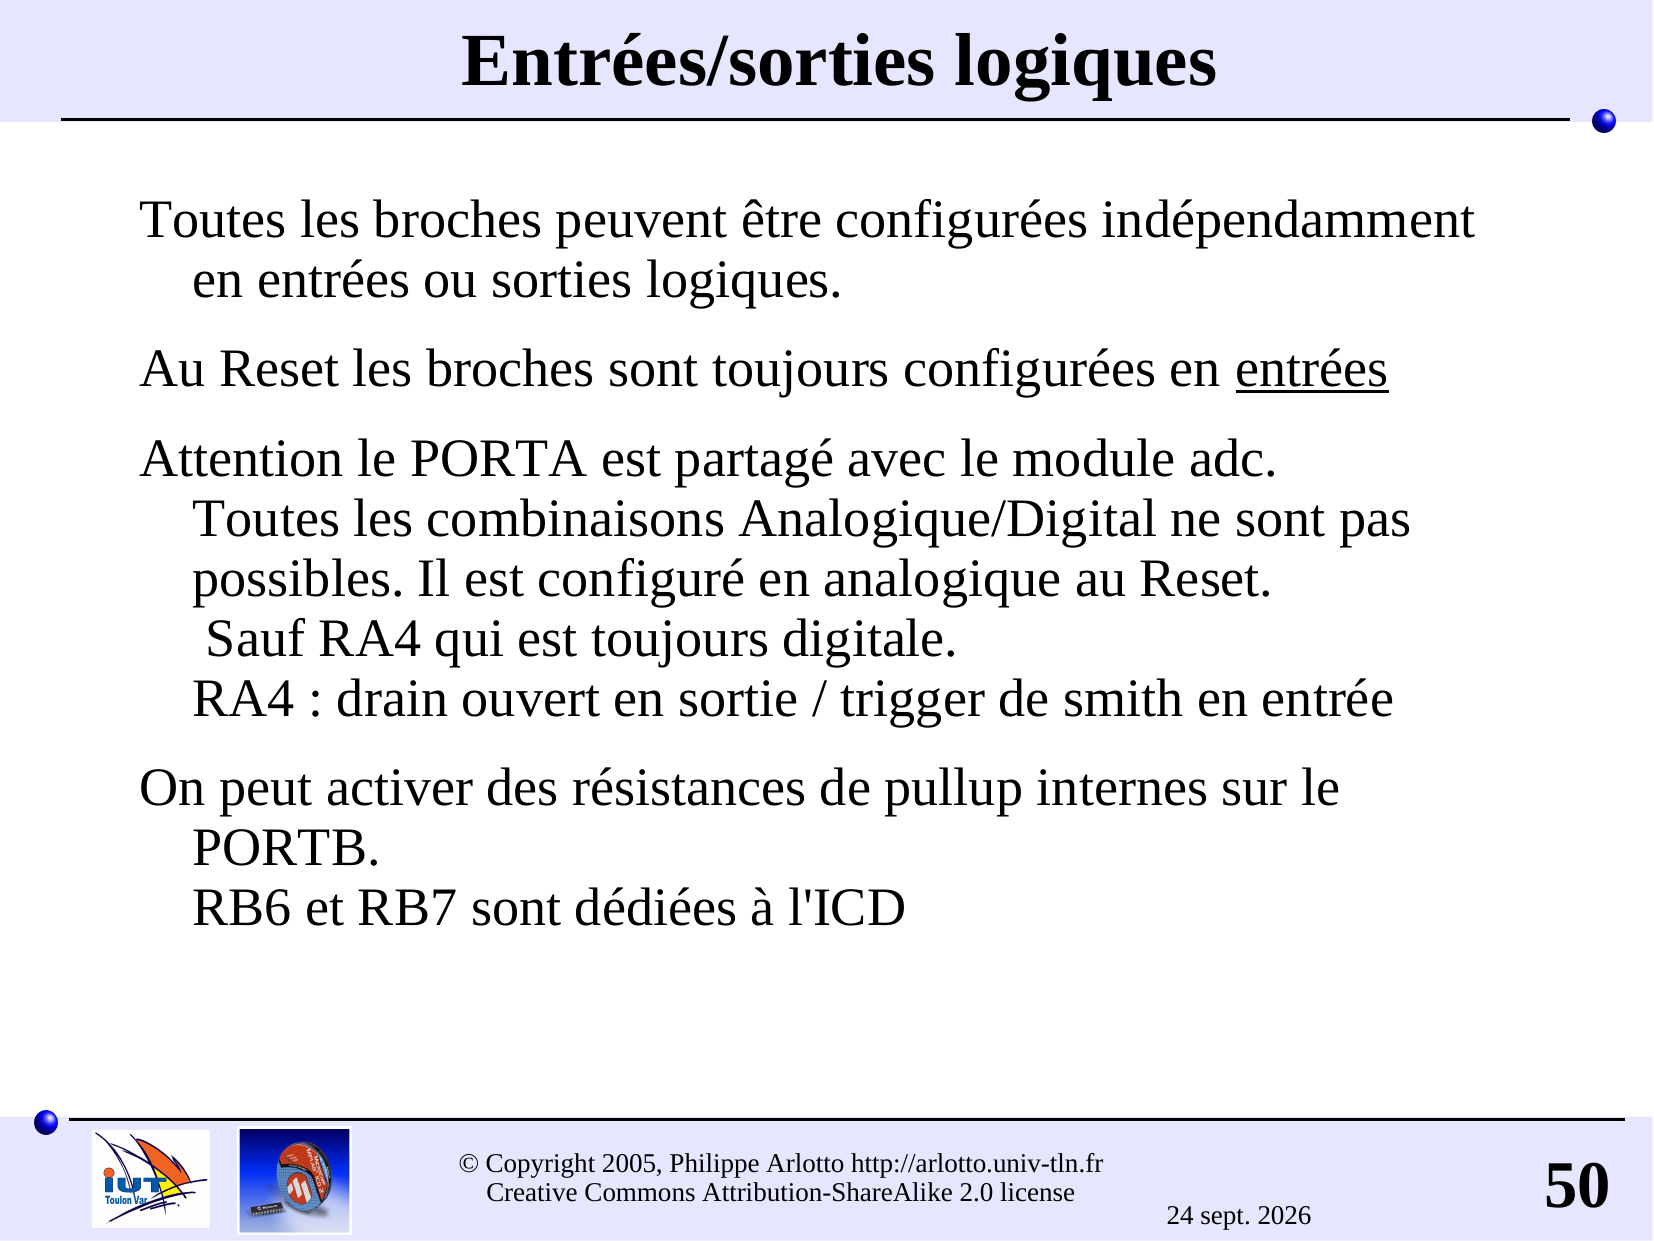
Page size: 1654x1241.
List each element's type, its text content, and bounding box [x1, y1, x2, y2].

picture [237, 1126, 352, 1235]
list Toutes les broches peuvent être configurées indépendamment en entrées ou sorties logiques. Au Reset les broches sont toujours configurées en entrées Attention le PORTA est partagé avec le module adc. Toutes les combinaisons Analogique/Digital ne sont pas possibles. Il est configuré en analogique au Reset. Sauf RA4 qui est toujours digitale. RA4 : drain ouvert en sortie / trigger de smith en entrée On peut activer des résistances de pullup internes sur le PORTB. RB6 et RB7 sont dédiées à l'ICD [121, 188, 1534, 1039]
title Entrées/sorties logiques [95, 14, 1585, 107]
